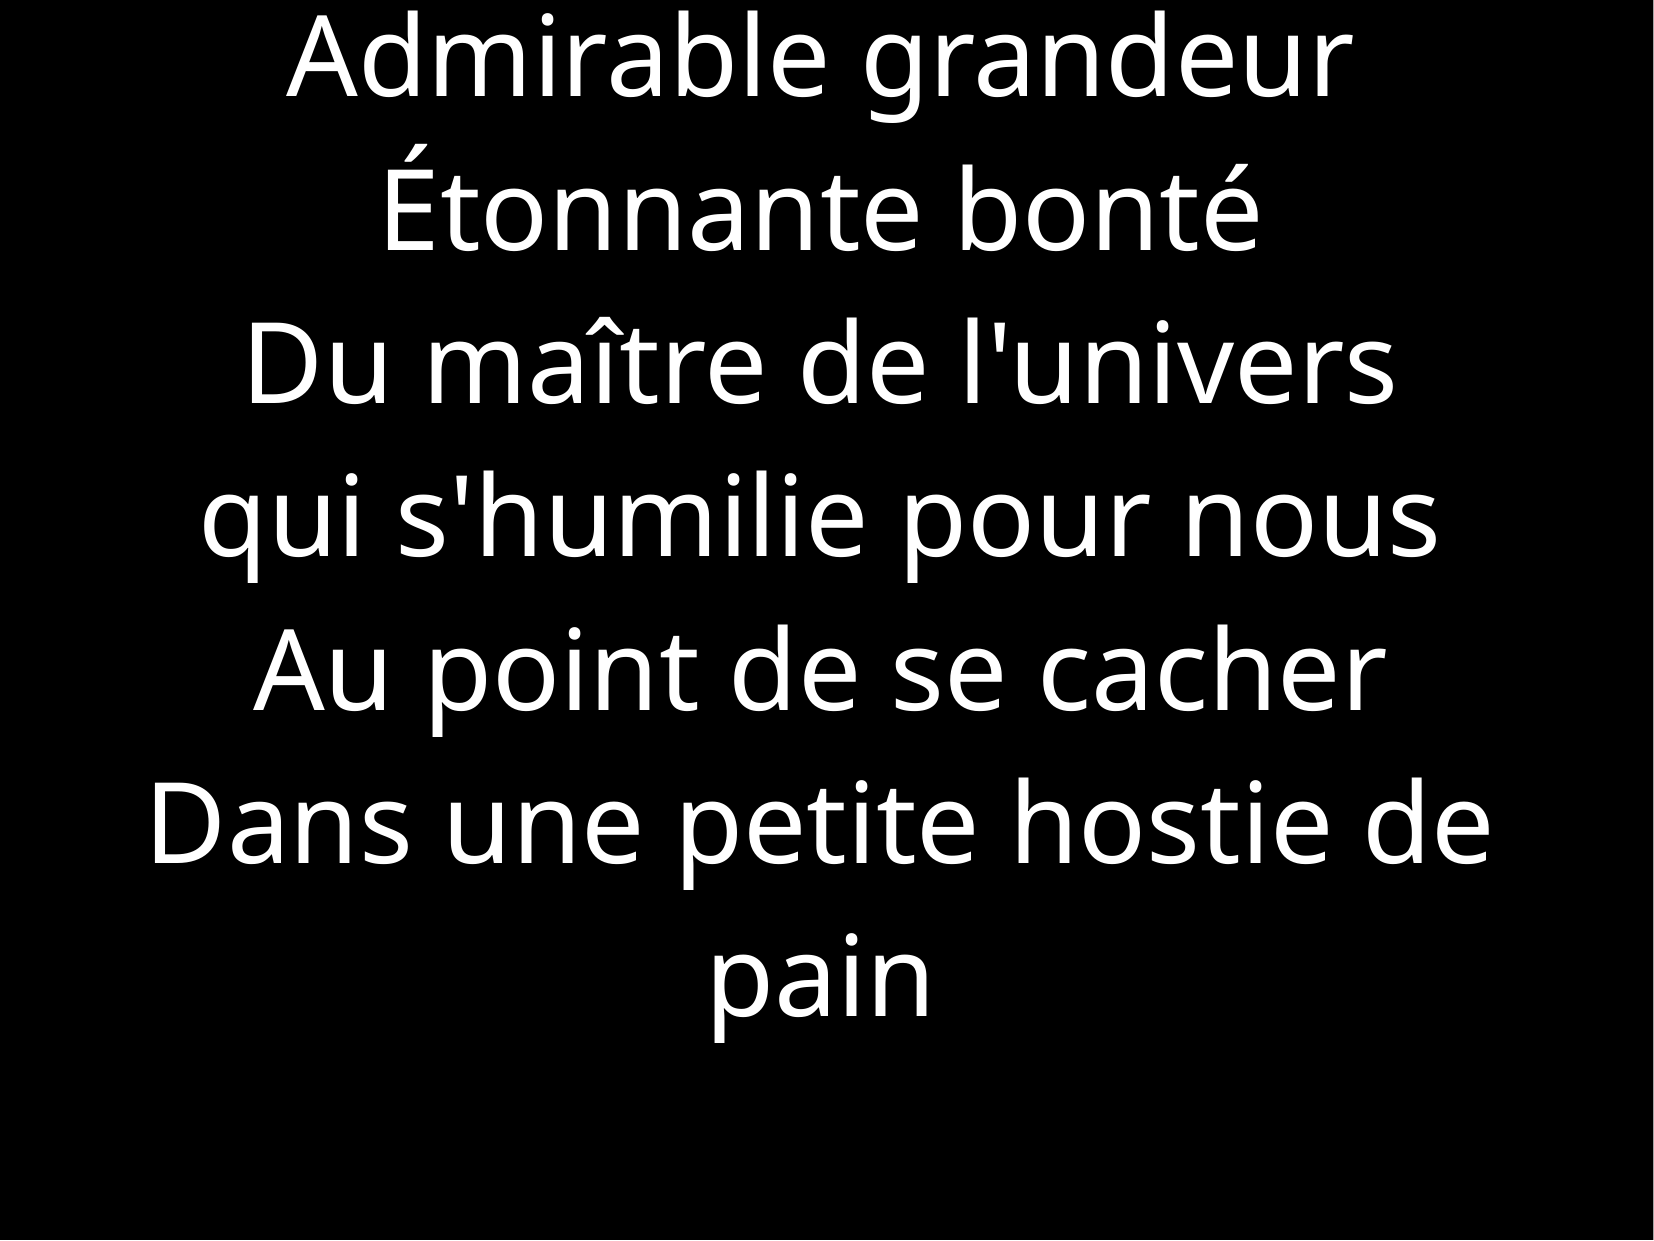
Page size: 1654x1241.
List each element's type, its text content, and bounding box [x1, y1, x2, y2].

subtitle Admirable grandeur Étonnante bonté Du maître de l'univers qui s'humilie pour nous Au point de se cacher Dans une petite hostie de pain [23, 0, 1619, 1217]
